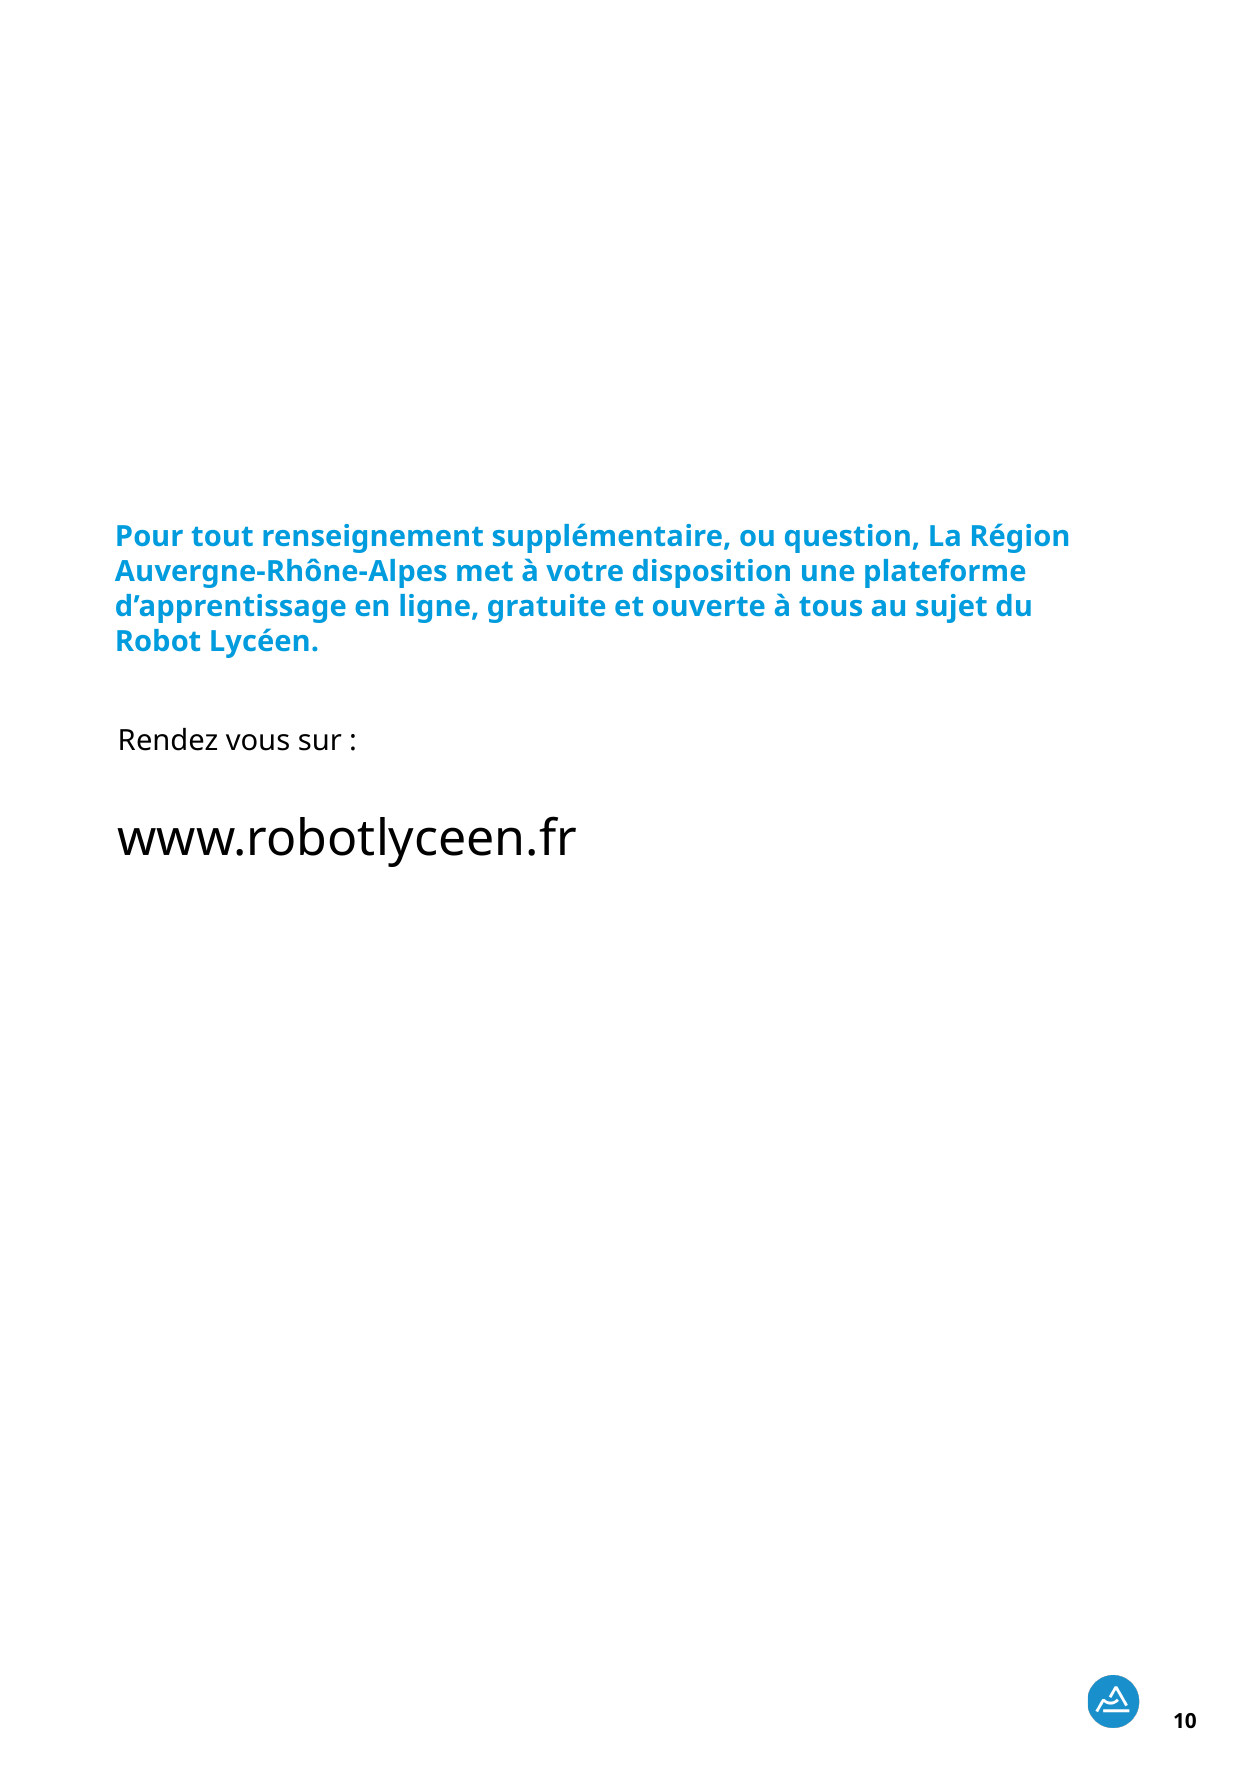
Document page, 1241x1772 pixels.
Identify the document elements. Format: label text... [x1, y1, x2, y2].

text_box 10 [1144, 1670, 1212, 1748]
text_box Pour tout renseignement supplémentaire, ou question, La Région Auvergne-Rhône-Alpes met à votre disposition une plateforme d’apprentissage en ligne, gratuite et ouverte à tous au sujet du Robot Lycéen. [100, 501, 1128, 659]
text_box Rendez vous sur : www.robotlyceen.fr [102, 700, 1147, 1125]
picture [1087, 1675, 1147, 1728]
